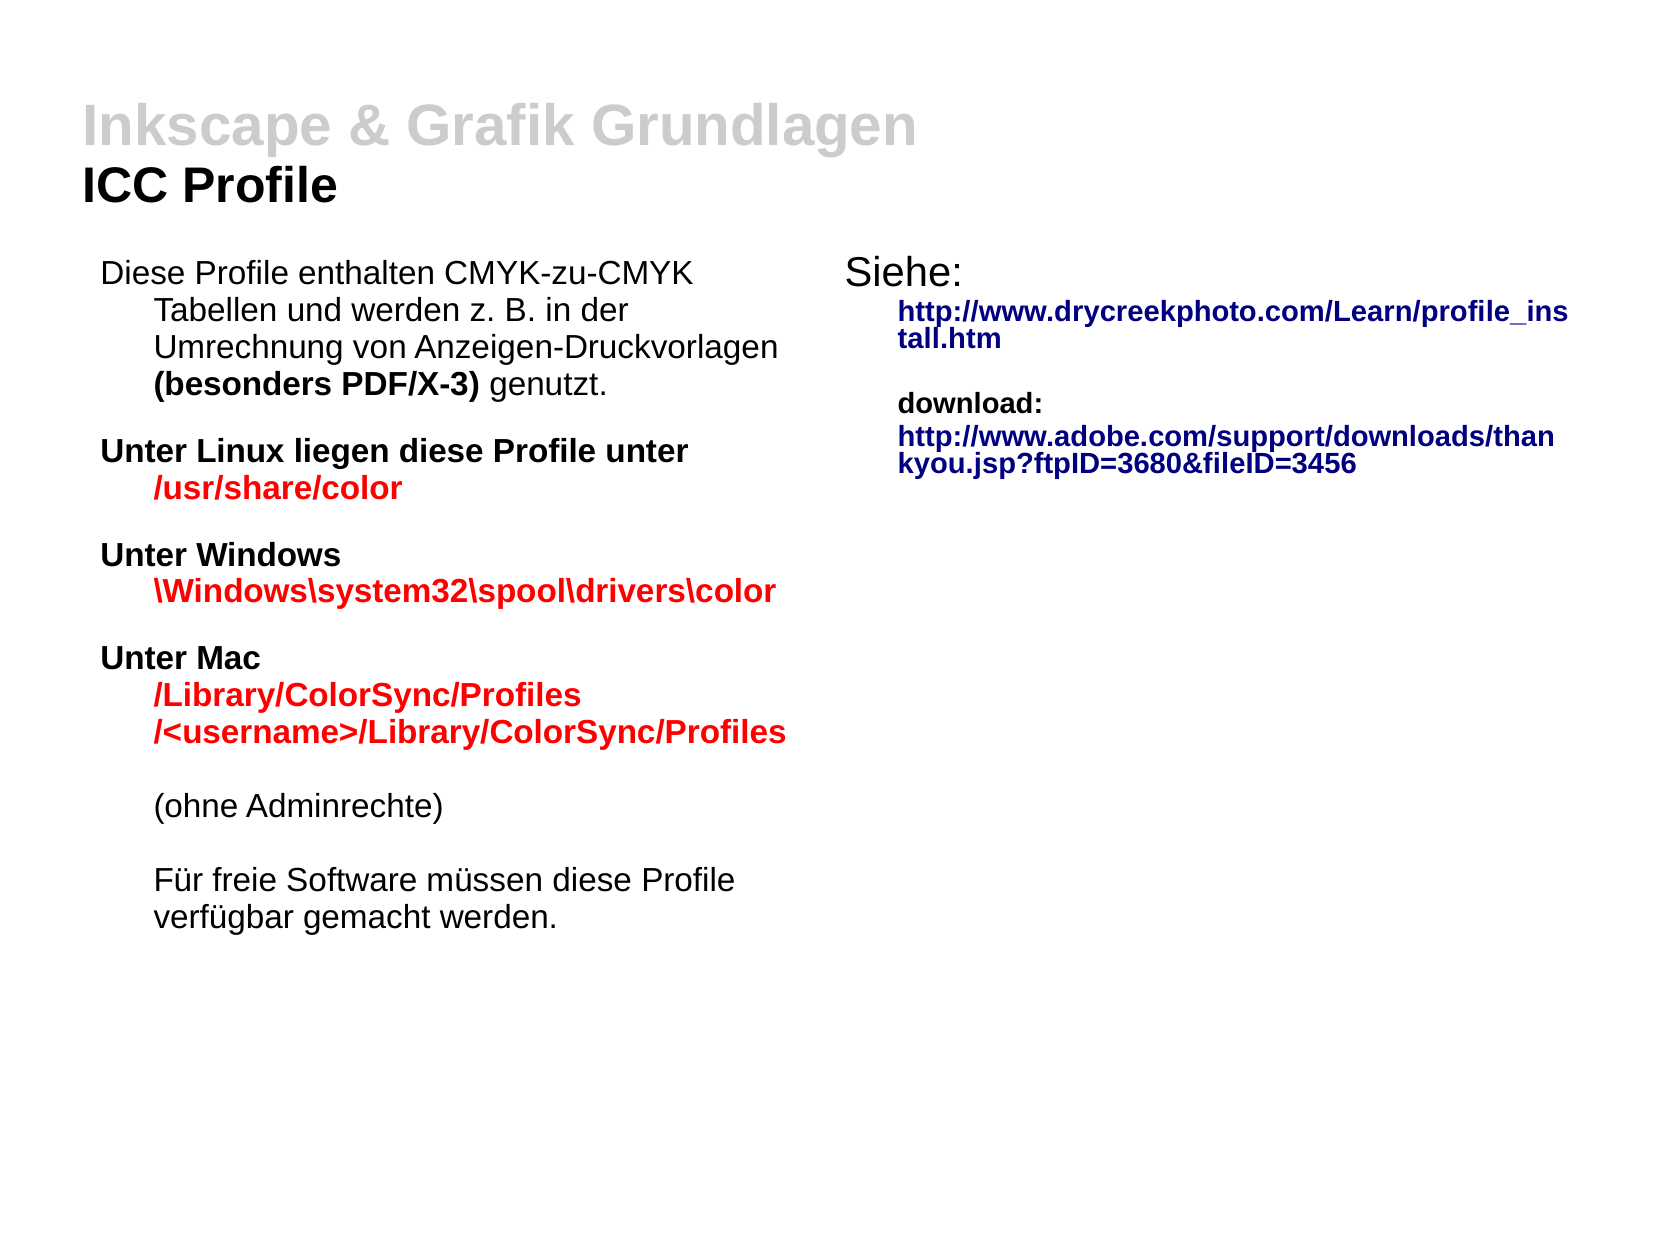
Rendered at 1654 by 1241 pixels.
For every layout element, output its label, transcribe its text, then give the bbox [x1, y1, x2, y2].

list Siehe: http://www.drycreekphoto.com/Learn/profile_install.htm download: http://www.adobe.com/support/downloads/thankyou.jsp?ftpID=3680&fileID=3456 [826, 248, 1572, 1084]
title Inkscape & Grafik Grundlagen ICC Profile [82, 49, 1571, 257]
list Diese Profile enthalten CMYK-zu-CMYK Tabellen und werden z. B. in der Umrechnung von Anzeigen-Druckvorlagen (besonders PDF/X-3) genutzt. Unter Linux liegen diese Profile unter /usr/share/color Unter Windows \Windows\system32\spool\drivers\color Unter Mac /Library/ColorSync/Profiles /<username>/Library/ColorSync/Profiles (ohne Adminrechte) Für freie Software müssen diese Profile verfügbar gemacht werden. [82, 254, 798, 1146]
